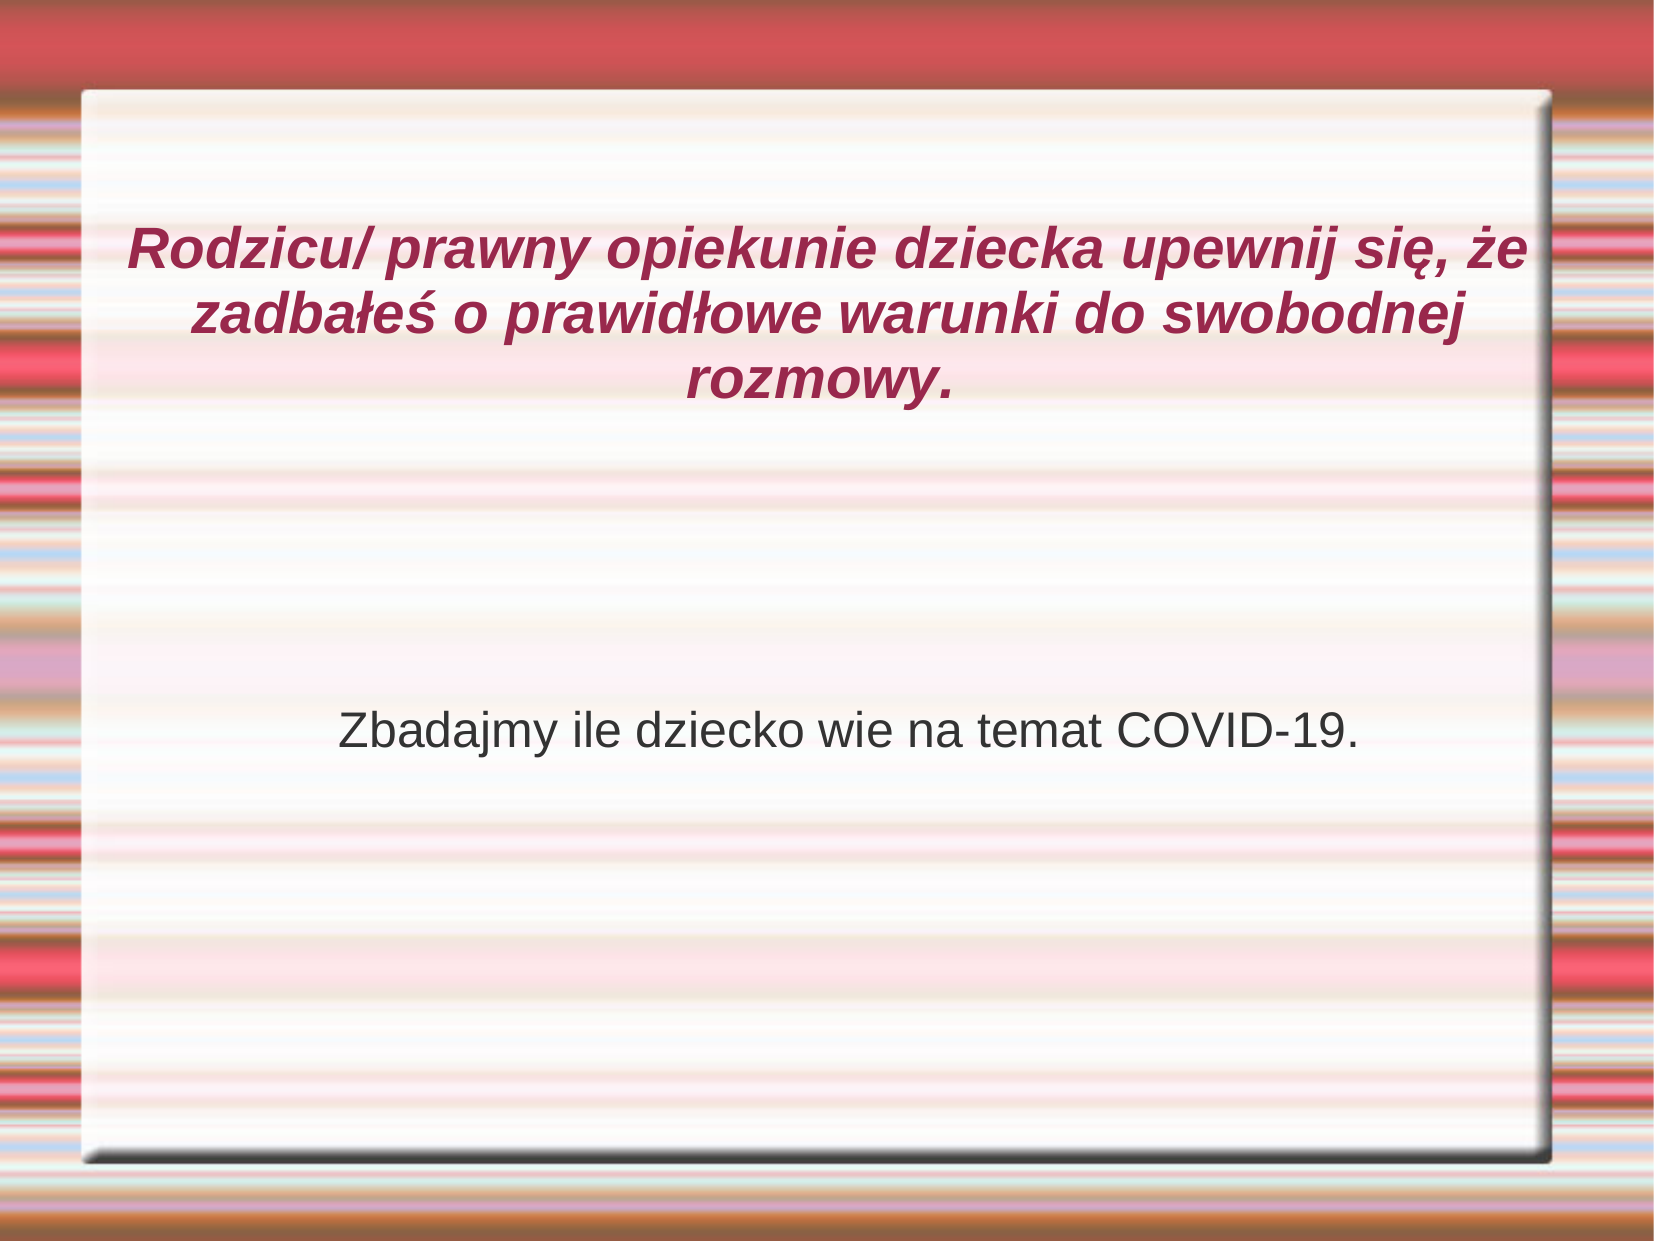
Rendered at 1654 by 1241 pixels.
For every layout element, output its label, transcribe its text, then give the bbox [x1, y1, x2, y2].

list Zbadajmy ile dziecko wie na temat COVID-19. [118, 590, 1500, 1241]
title Rodzicu/ prawny opiekunie dziecka upewnij się, że zadbałeś o prawidłowe warunki do swobodnej rozmowy. [123, 209, 1536, 417]
picture [0, 0, 1654, 1241]
